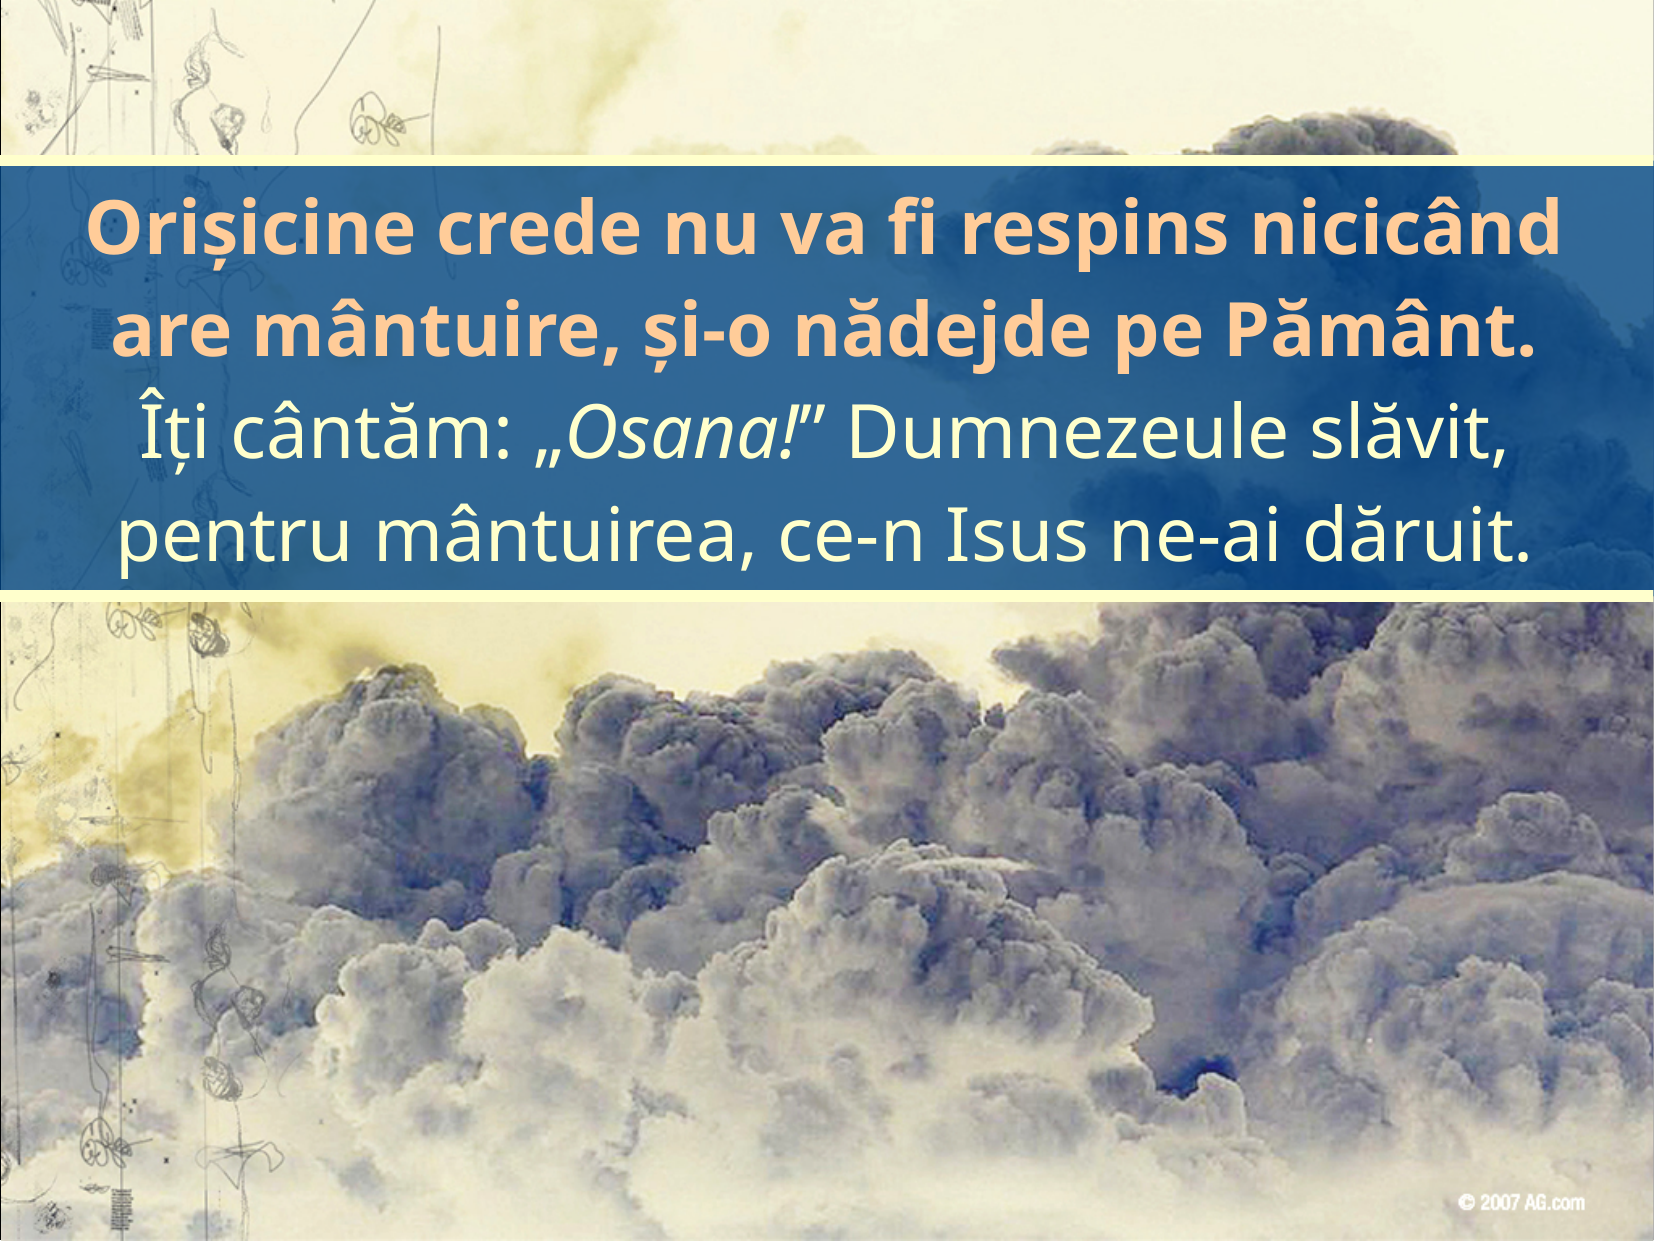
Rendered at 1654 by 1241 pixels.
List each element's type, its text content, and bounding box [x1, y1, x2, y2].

text_box Orişicine crede nu va fi respins nicicând are mântuire, şi-o nădejde pe Pământ. Îţi cântăm: „Osana!” Dumnezeule slăvit, pentru mântuirea, ce-n Isus ne-ai dăruit. [0, 181, 1654, 576]
picture [1, 602, 1654, 1241]
picture [1, 0, 1654, 155]
